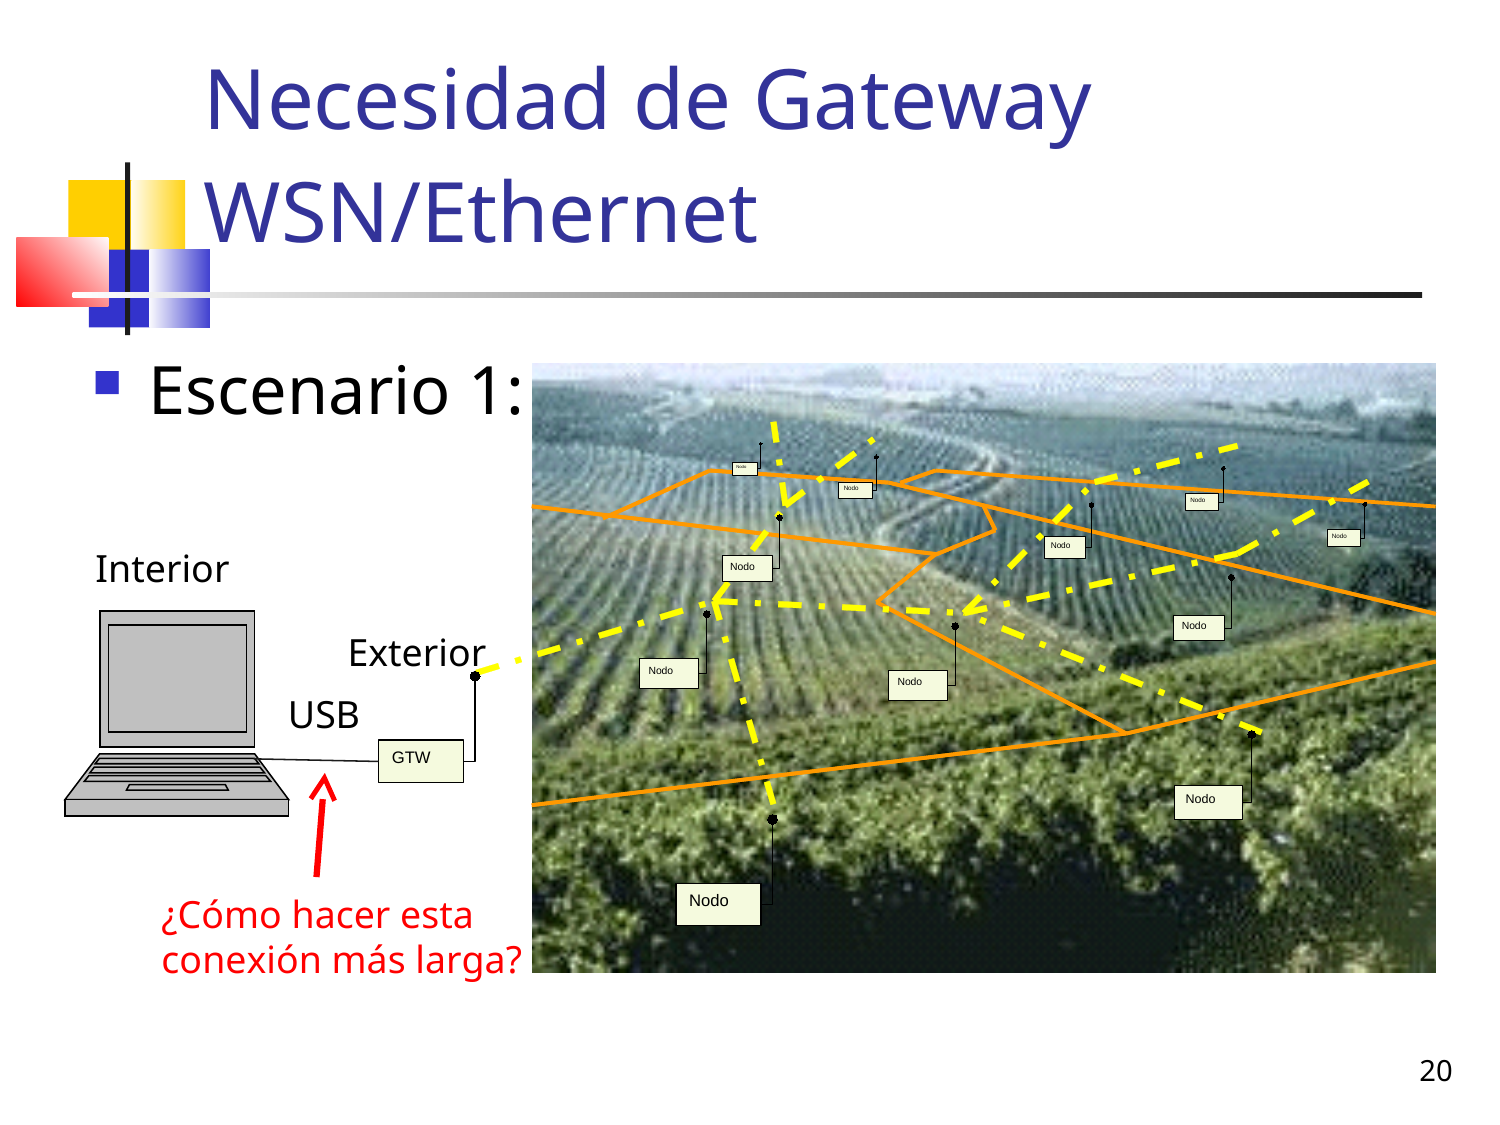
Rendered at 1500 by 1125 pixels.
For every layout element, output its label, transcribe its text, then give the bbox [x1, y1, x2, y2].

text_box [764, 780, 777, 805]
text_box [1174, 616, 1224, 640]
text_box ¿Cómo hacer esta conexión más larga? [146, 883, 538, 989]
picture [532, 664, 1436, 973]
text_box [1133, 467, 1141, 475]
text_box [889, 671, 947, 700]
text_box Nodo [689, 889, 730, 910]
text_box [99, 610, 255, 748]
text_box [739, 697, 747, 705]
picture [620, 473, 992, 552]
text_box [1348, 478, 1370, 495]
text_box [1218, 443, 1239, 454]
text_box [1175, 786, 1242, 819]
text_box [750, 529, 769, 552]
text_box [1052, 503, 1073, 525]
text_box [1128, 573, 1136, 581]
text_box [818, 603, 825, 610]
text_box [1060, 649, 1085, 664]
text_box [733, 463, 757, 475]
picture [906, 473, 1436, 611]
text_box [637, 619, 645, 627]
text_box [1327, 497, 1336, 506]
text_box [867, 436, 876, 445]
text_box [1098, 664, 1106, 673]
text_box [65, 753, 289, 816]
text_box Nodo [730, 559, 756, 573]
text_box [698, 601, 706, 609]
text_box Exterior [333, 620, 502, 682]
text_box [754, 600, 761, 607]
text_box [677, 884, 760, 925]
text_box [746, 719, 759, 744]
text_box Nodo [843, 484, 859, 493]
list Escenario 1: [77, 335, 1353, 1011]
text_box Nodo [1190, 496, 1206, 504]
text_box [1007, 549, 1028, 570]
text_box [946, 609, 954, 616]
text_box [882, 606, 889, 613]
text_box [770, 421, 780, 443]
text_box [834, 450, 857, 470]
text_box [767, 814, 778, 825]
text_box [536, 644, 561, 657]
text_box [1156, 457, 1180, 470]
text_box [723, 556, 772, 581]
text_box [1157, 688, 1166, 697]
picture [532, 509, 1117, 803]
text_box [1186, 494, 1218, 510]
text_box Nodo [1331, 532, 1347, 540]
text_box [1213, 539, 1260, 562]
text_box Nodo [1050, 540, 1071, 551]
text_box [1228, 574, 1235, 581]
text_box <number> [1155, 1024, 1468, 1100]
text_box USB [273, 683, 376, 744]
text_box Nodo [1185, 790, 1216, 806]
text_box [1195, 451, 1203, 459]
text_box Interior [80, 537, 245, 598]
text_box [1217, 712, 1225, 720]
text_box [1088, 577, 1113, 589]
text_box [1151, 564, 1176, 576]
text_box [1292, 508, 1316, 526]
text_box [1000, 625, 1025, 640]
text_box [1035, 532, 1044, 541]
text_box [778, 601, 802, 609]
text_box [779, 482, 806, 508]
text_box [576, 638, 584, 646]
text_box [711, 582, 738, 621]
text_box [1328, 530, 1360, 546]
text_box [774, 511, 783, 521]
title Necesidad de Gateway WSN/Ethernet [188, 35, 1269, 276]
text_box [1238, 721, 1263, 739]
text_box [659, 607, 684, 621]
text_box [1038, 640, 1047, 649]
text_box [961, 594, 988, 616]
text_box [1271, 528, 1280, 537]
text_box [379, 741, 463, 782]
text_box [816, 475, 825, 484]
text_box [1093, 473, 1119, 485]
text_box [1003, 600, 1011, 608]
text_box [979, 616, 987, 625]
text_box [775, 459, 783, 466]
text_box [906, 607, 930, 615]
picture [882, 509, 1436, 731]
text_box GTW [391, 746, 431, 767]
text_box [990, 577, 999, 587]
text_box [703, 610, 711, 618]
text_box [598, 626, 623, 639]
text_box [1081, 487, 1090, 496]
text_box [514, 656, 522, 664]
text_box [839, 483, 872, 498]
text_box [1119, 673, 1144, 688]
text_box Nodo [1181, 619, 1207, 633]
text_box [842, 604, 866, 612]
picture [532, 363, 1436, 513]
text_box [951, 622, 959, 630]
text_box [757, 758, 765, 766]
text_box [1179, 697, 1204, 712]
text_box [1045, 537, 1085, 558]
text_box [721, 635, 730, 644]
text_box [640, 659, 698, 688]
text_box [1026, 591, 1051, 603]
text_box Nodo [648, 663, 674, 677]
text_box [1065, 586, 1073, 594]
text_box [1191, 559, 1199, 567]
text_box Nodo [897, 675, 923, 689]
text_box [728, 658, 741, 683]
